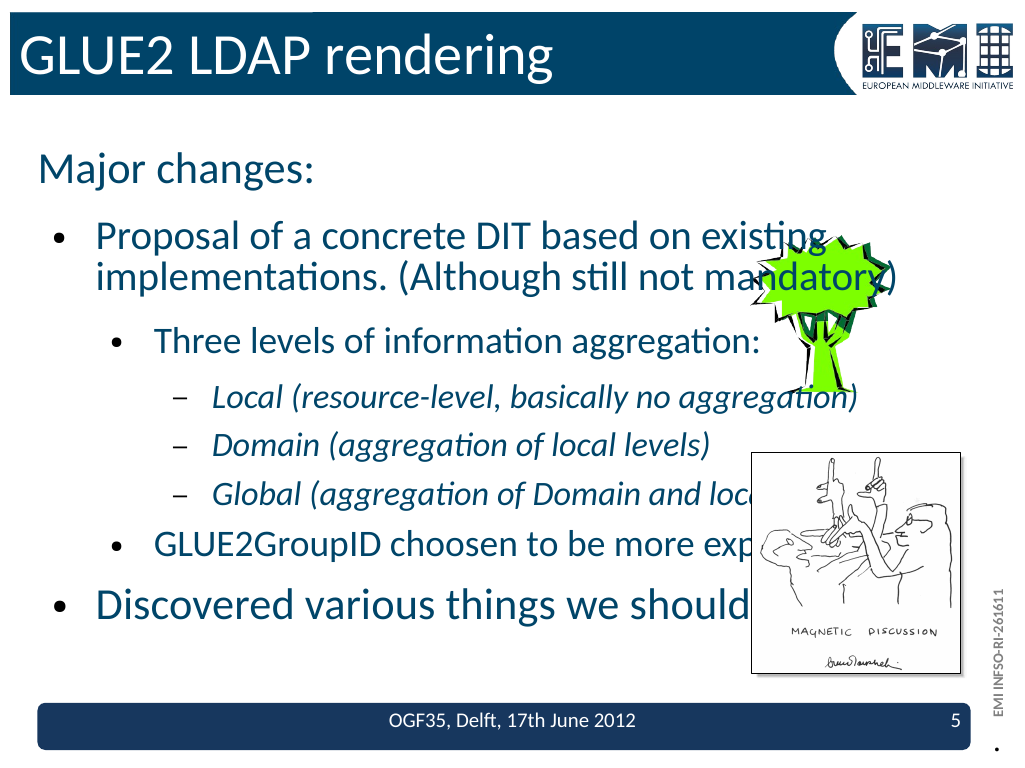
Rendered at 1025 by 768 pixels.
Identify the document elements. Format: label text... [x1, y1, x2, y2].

title GLUE2 LDAP rendering [19, 6, 863, 113]
picture [751, 452, 961, 673]
list Major changes: Proposal of a concrete DIT based on existing implementations. (Although still not mandatory) Three levels of information aggregation: Local (resource-level, basically no aggregation) Domain (aggregation of local levels) Global (aggregation of Domain and local levels) GLUE2GroupID choosen to be more expressive Discovered various things we should agree on [37, 150, 925, 657]
picture [9, 12, 16, 95]
picture [863, 23, 1013, 89]
